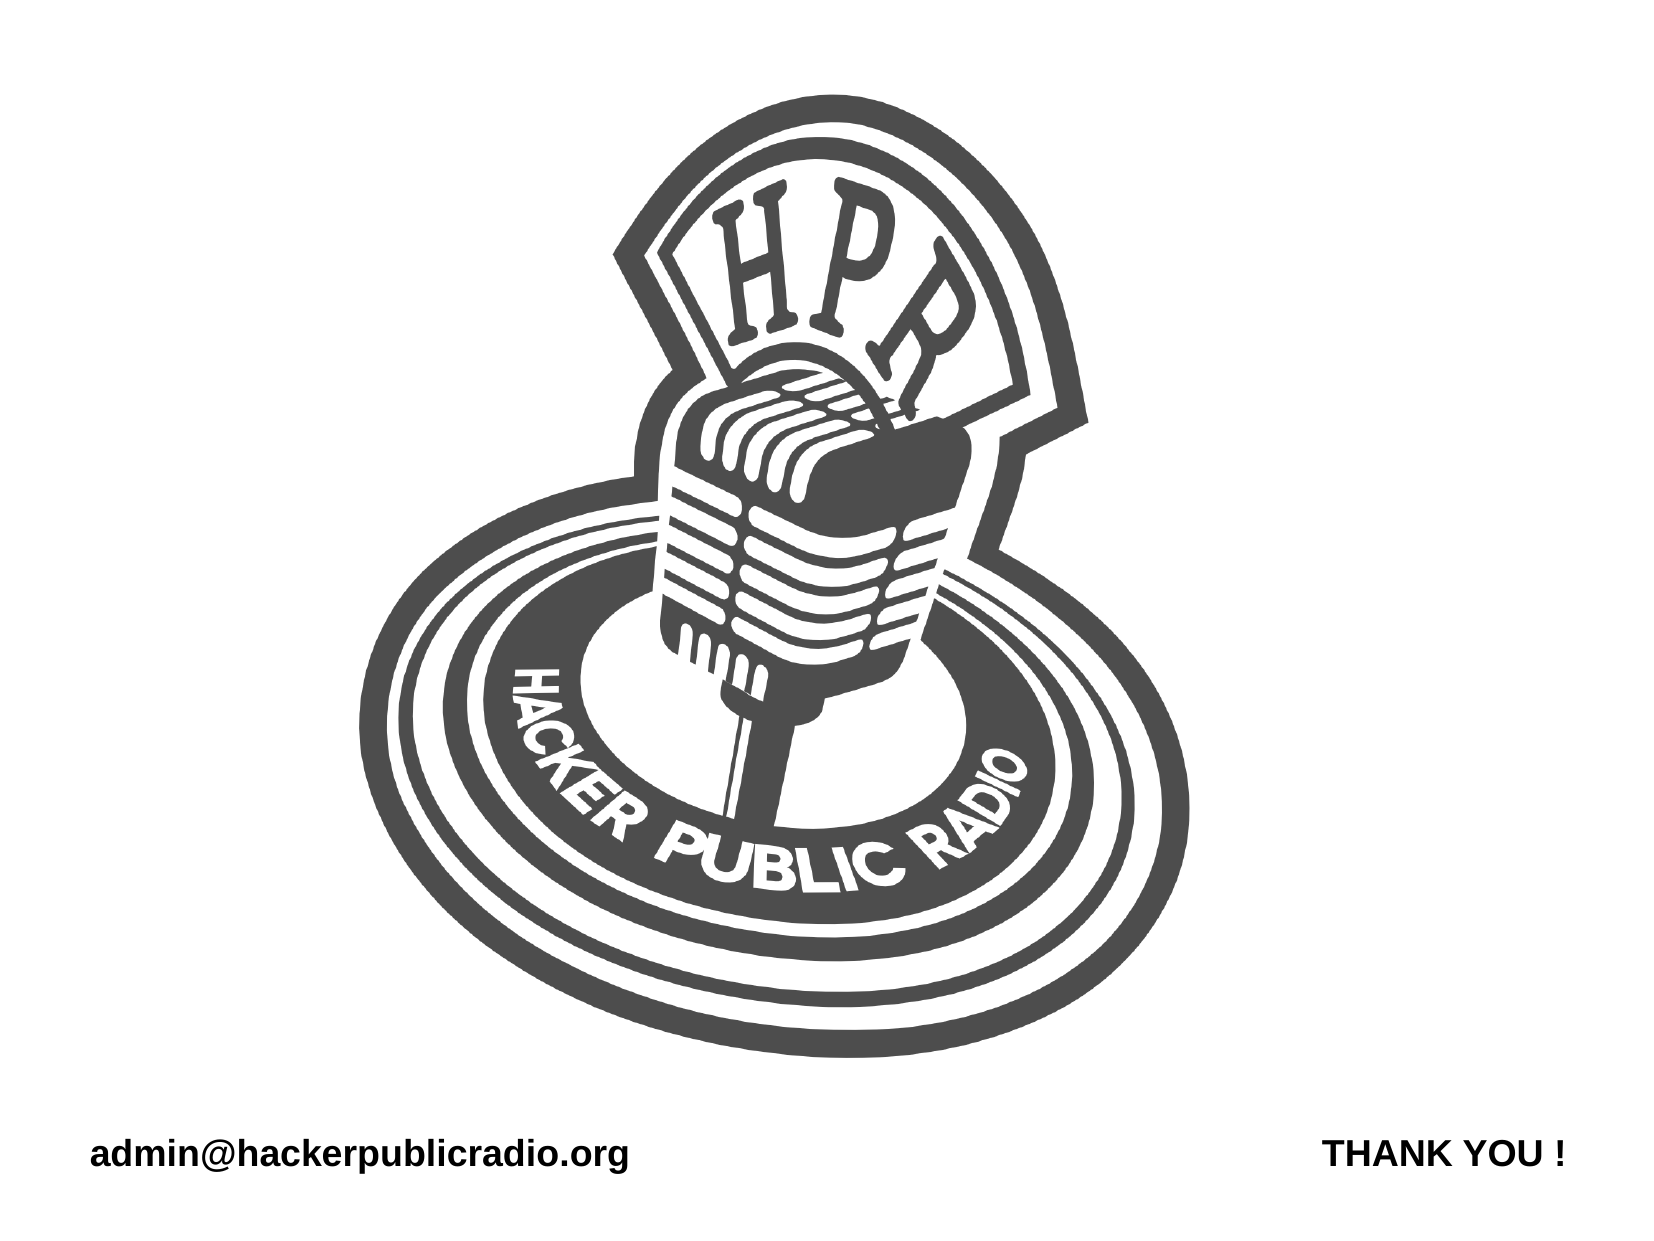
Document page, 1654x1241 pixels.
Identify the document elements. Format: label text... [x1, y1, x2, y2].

picture [272, 74, 1276, 1078]
text_box admin@hackerpublicradio.org THANK YOU ! [75, 1125, 1651, 1182]
